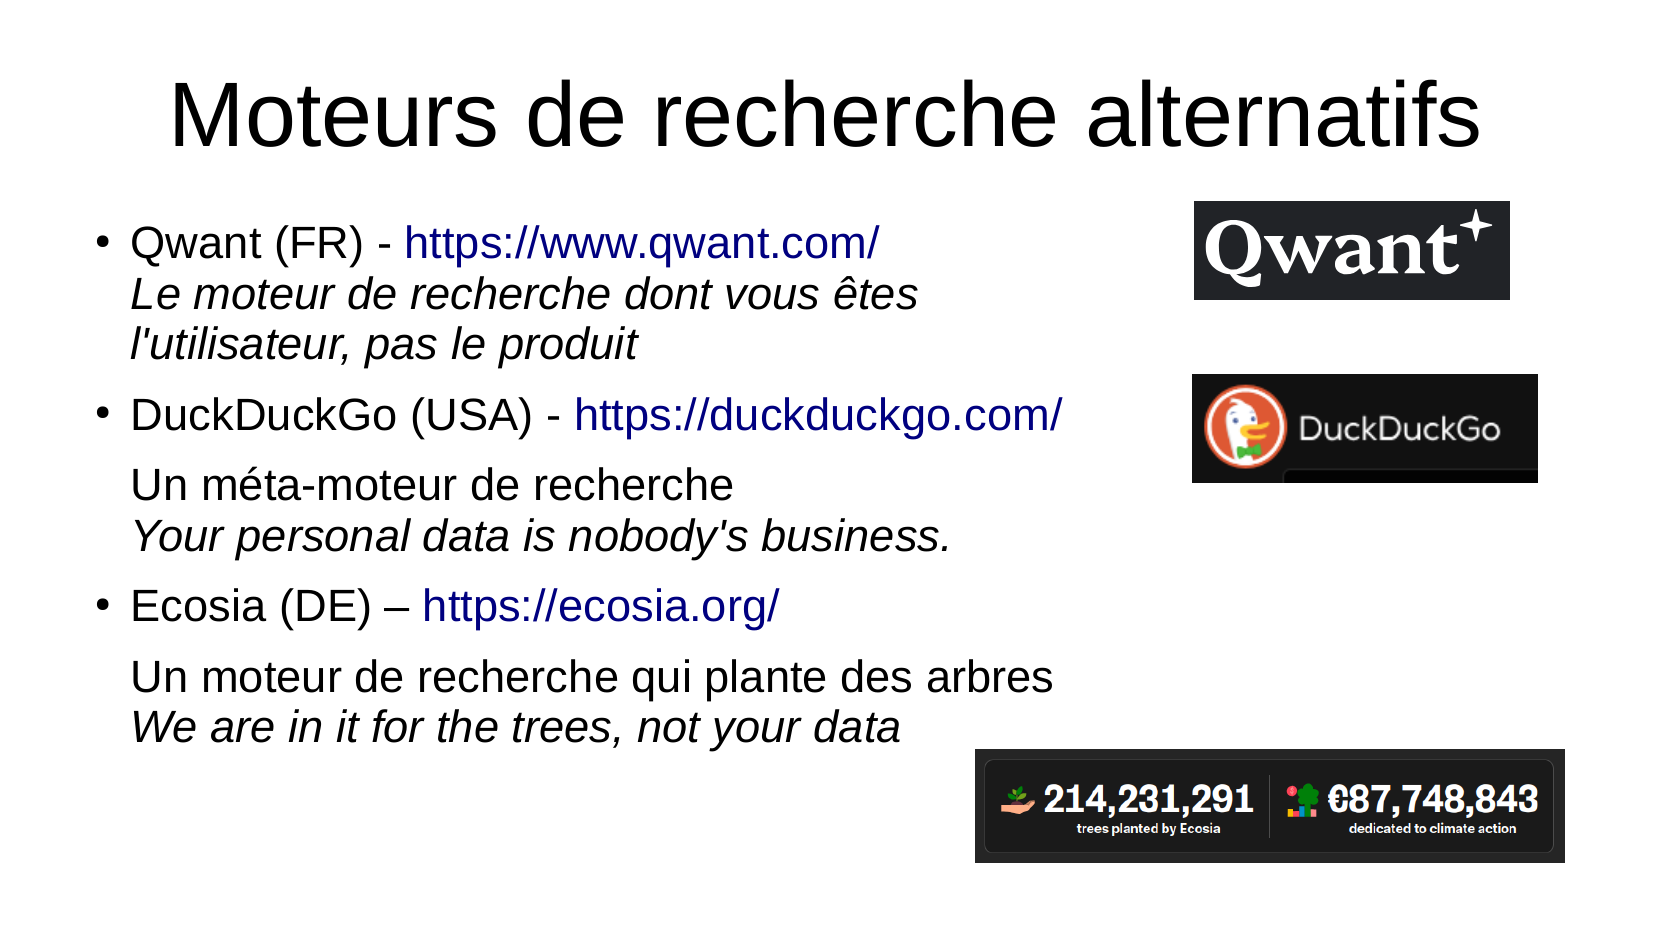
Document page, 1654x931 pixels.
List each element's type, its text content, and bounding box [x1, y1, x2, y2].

picture [975, 749, 1565, 863]
list Qwant (FR) - https://www.qwant.com/ Le moteur de recherche dont vous êtes l'utilisateur, pas le produit DuckDuckGo (USA) - https://duckduckgo.com/ Un méta-moteur de recherche Your personal data is nobody's business. Ecosia (DE) – https://ecosia.org/ Un moteur de recherche qui plante des arbres We are in it for the trees, not your data [82, 217, 1571, 758]
picture [1192, 374, 1538, 483]
picture [1194, 201, 1510, 301]
title Moteurs de recherche alternatifs [82, 37, 1571, 193]
